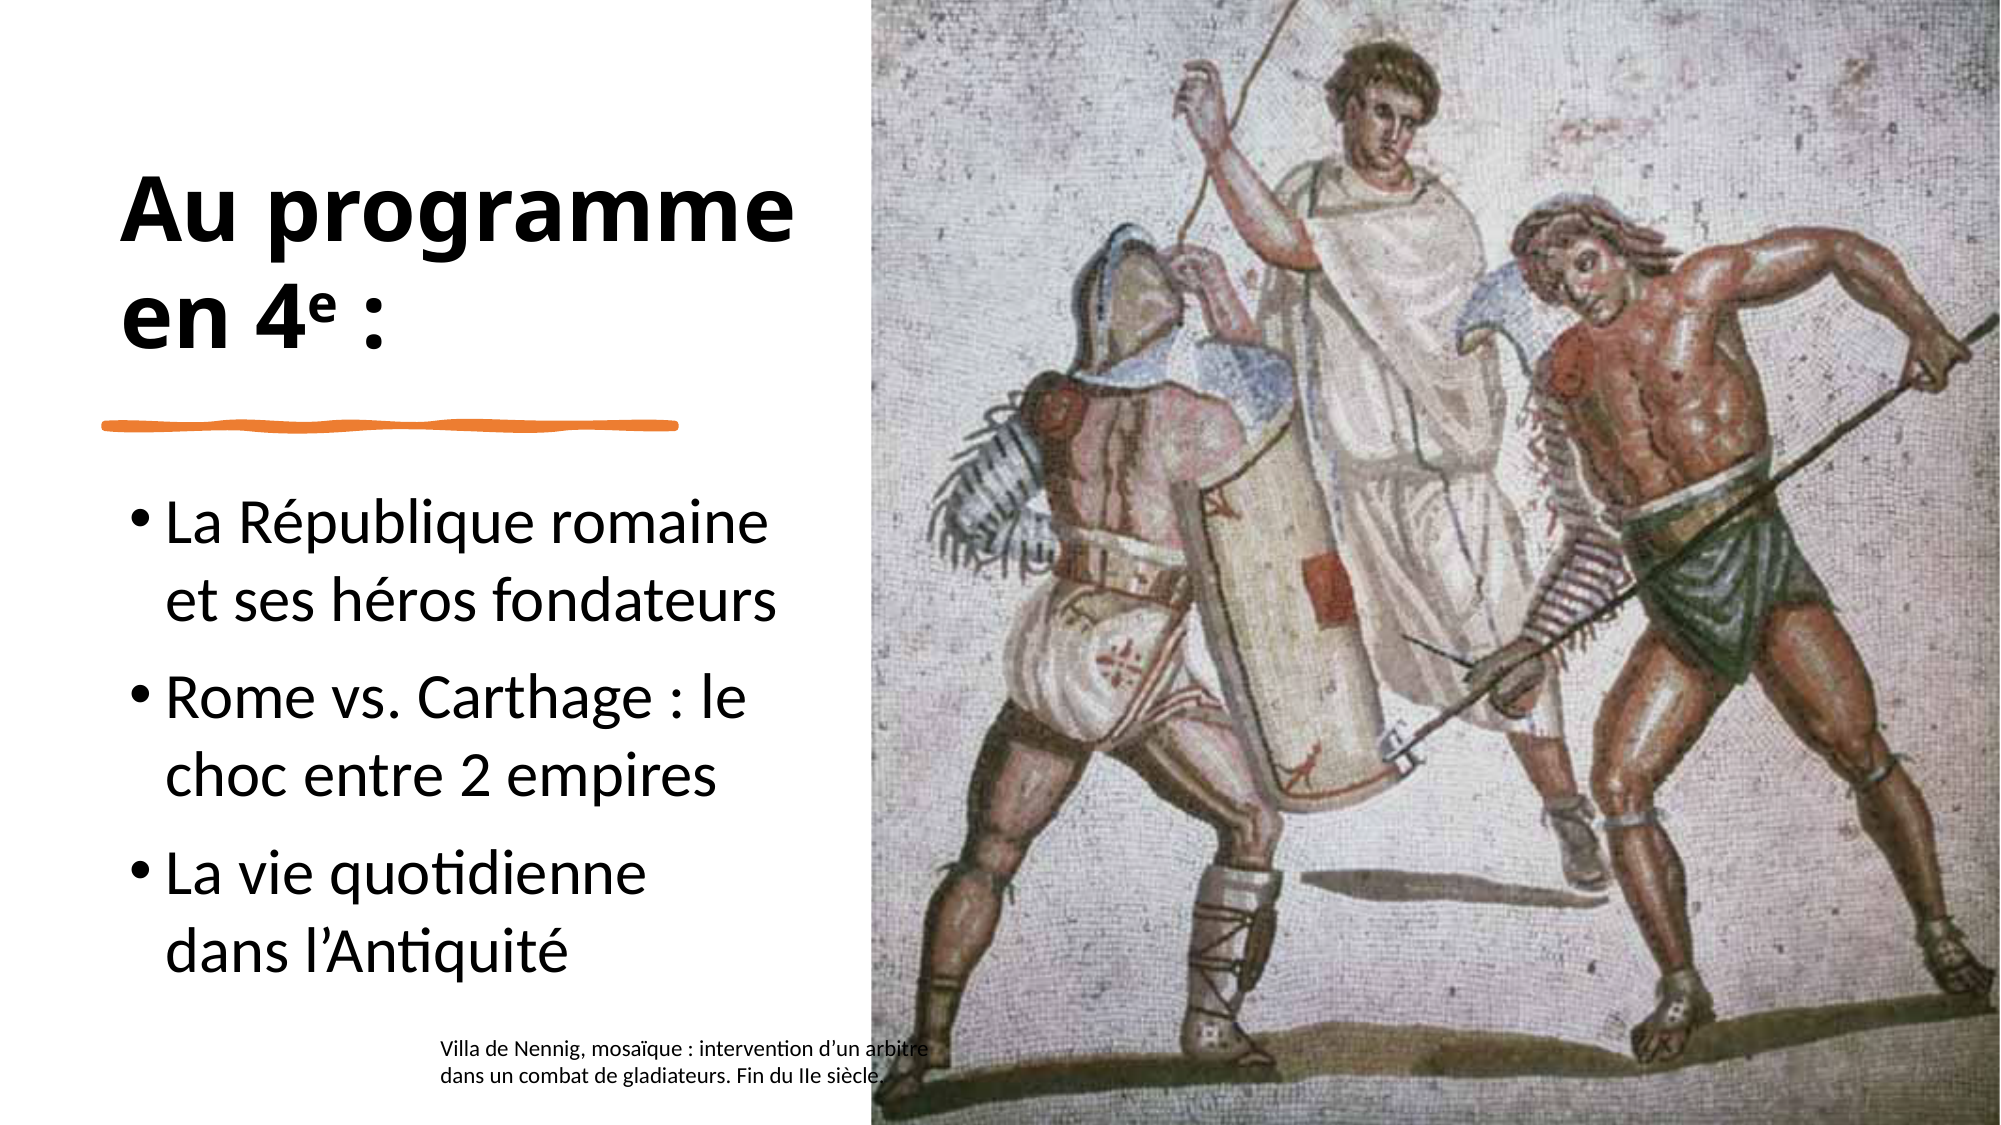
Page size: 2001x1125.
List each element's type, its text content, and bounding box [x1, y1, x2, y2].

text_box Villa de Nennig, mosaïque : intervention d’un arbitre dans un combat de gladiateurs. Fin du IIe siècle. [425, 1025, 946, 1096]
title Au programme en 4e : [105, 53, 822, 375]
text_box [0, 0, 871, 1125]
picture [871, 0, 2000, 1125]
list La République romaine et ses héros fondateurs Rome vs. Carthage : le choc entre 2 empires La vie quotidienne dans l’Antiquité [105, 471, 802, 1016]
